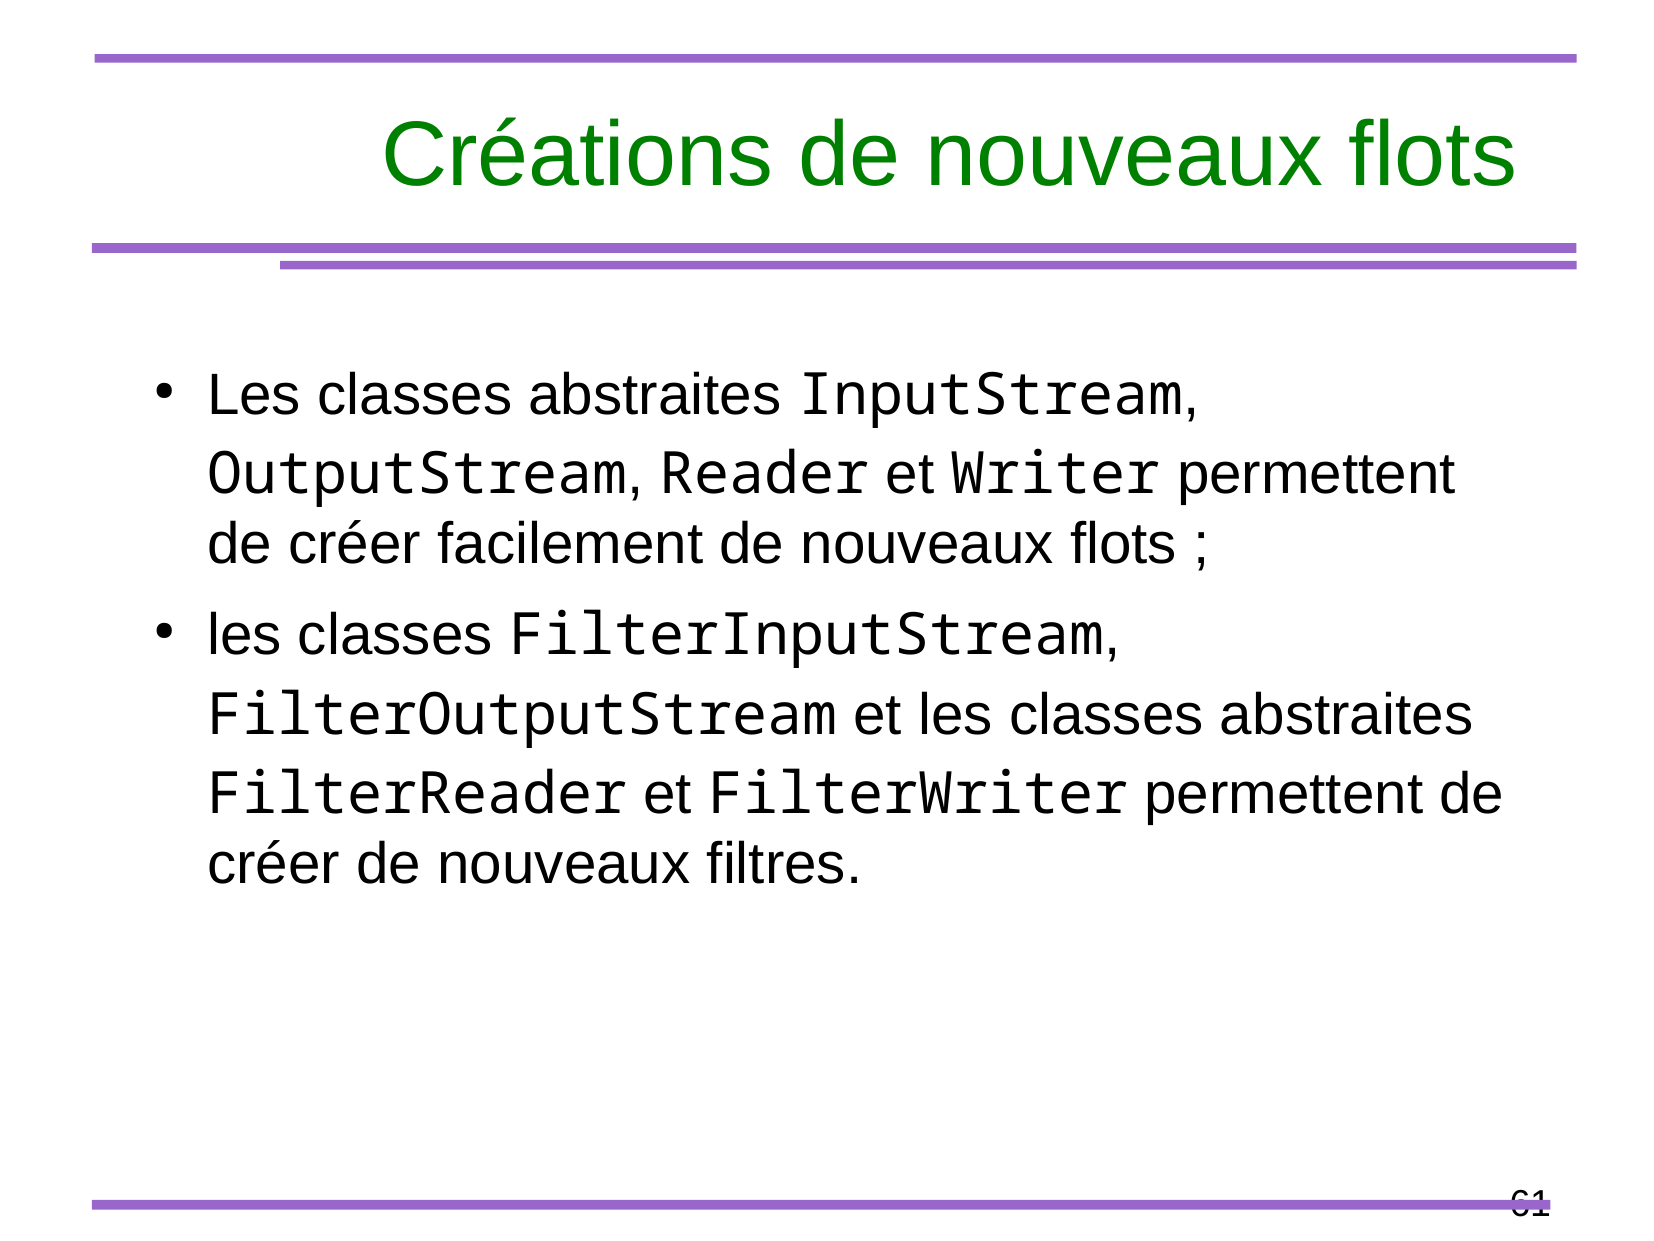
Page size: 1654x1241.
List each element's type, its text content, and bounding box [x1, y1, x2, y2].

title Créations de nouveaux flots [121, 49, 1534, 257]
list Les classes abstraites InputStream, OutputStream, Reader et Writer permettent de créer facilement de nouveaux flots ; les classes FilterInputStream, FilterOutputStream et les classes abstraites FilterReader et FilterWriter permettent de créer de nouveaux filtres. [121, 344, 1534, 1127]
